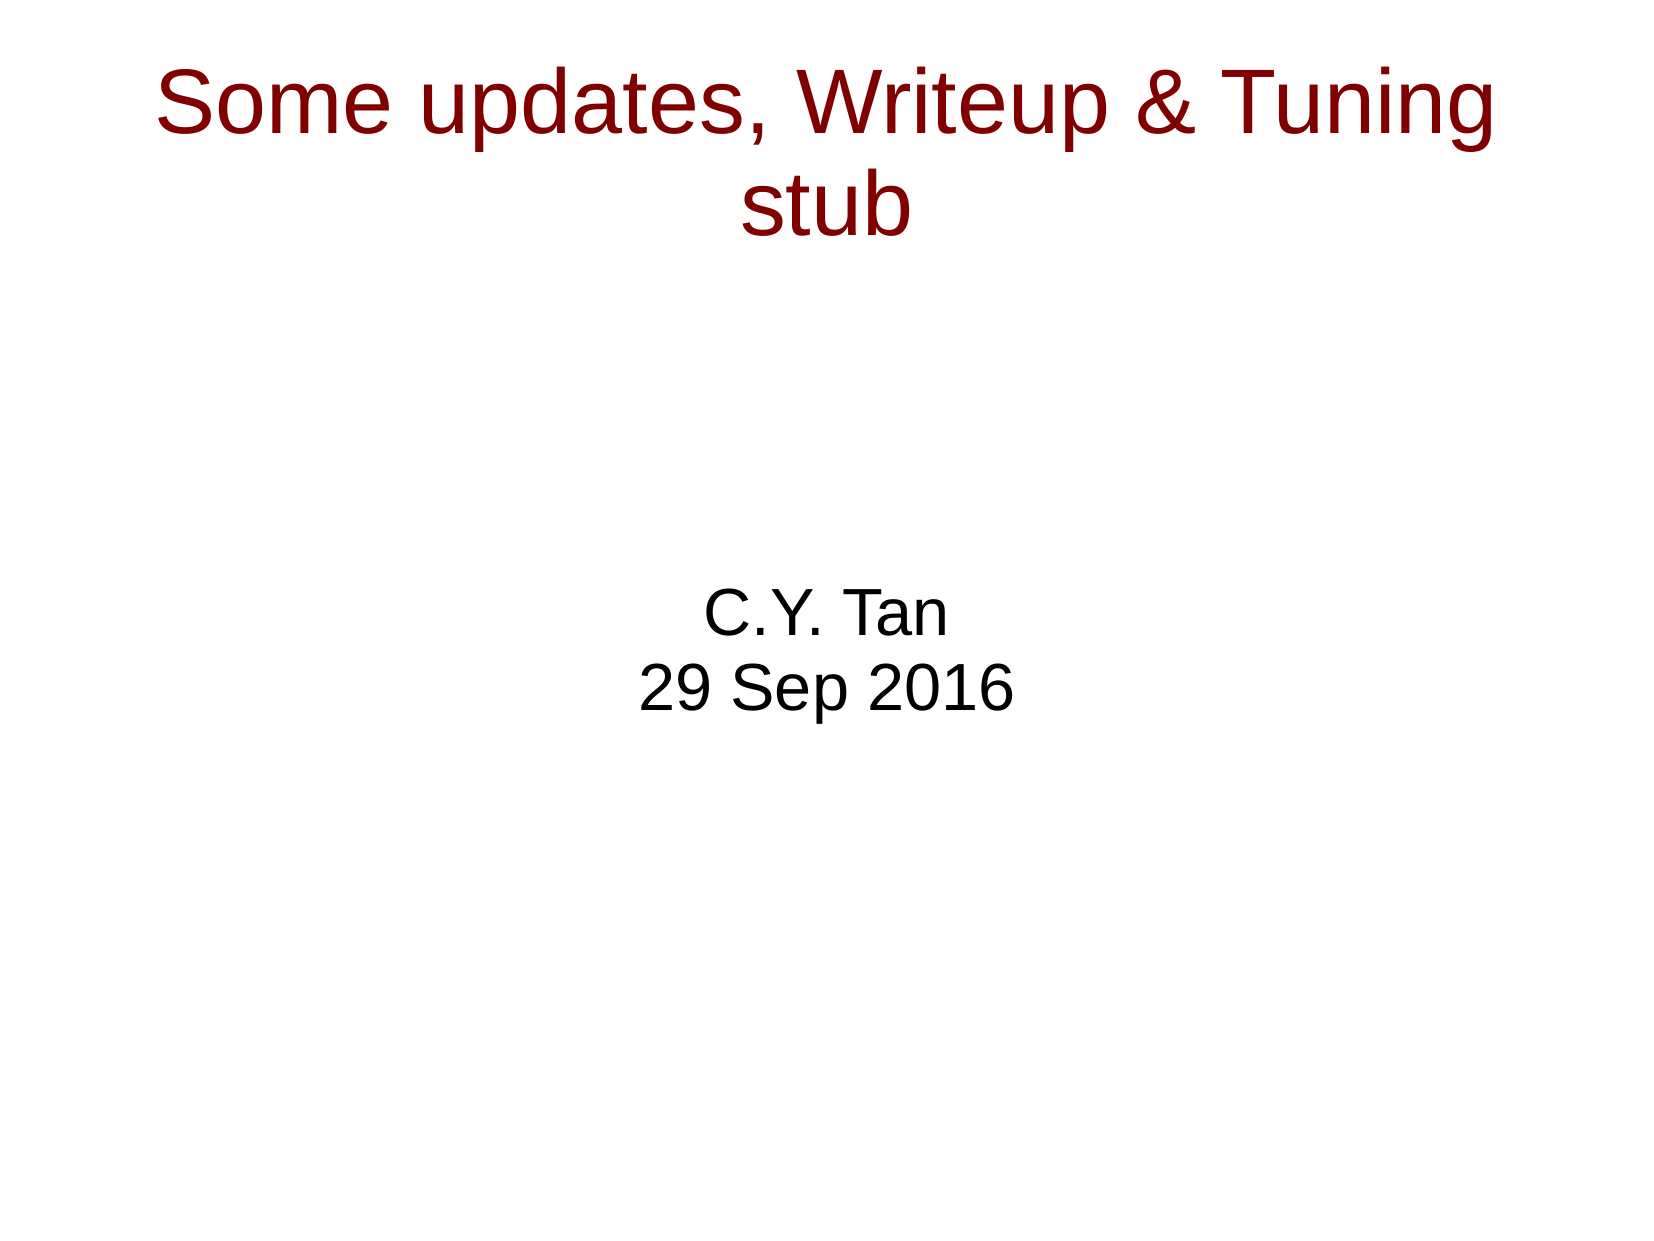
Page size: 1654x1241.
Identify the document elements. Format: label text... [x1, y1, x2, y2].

title Some updates, Writeup & Tuning stub [82, 49, 1571, 257]
subtitle C.Y. Tan 29 Sep 2016 [82, 290, 1571, 1010]
